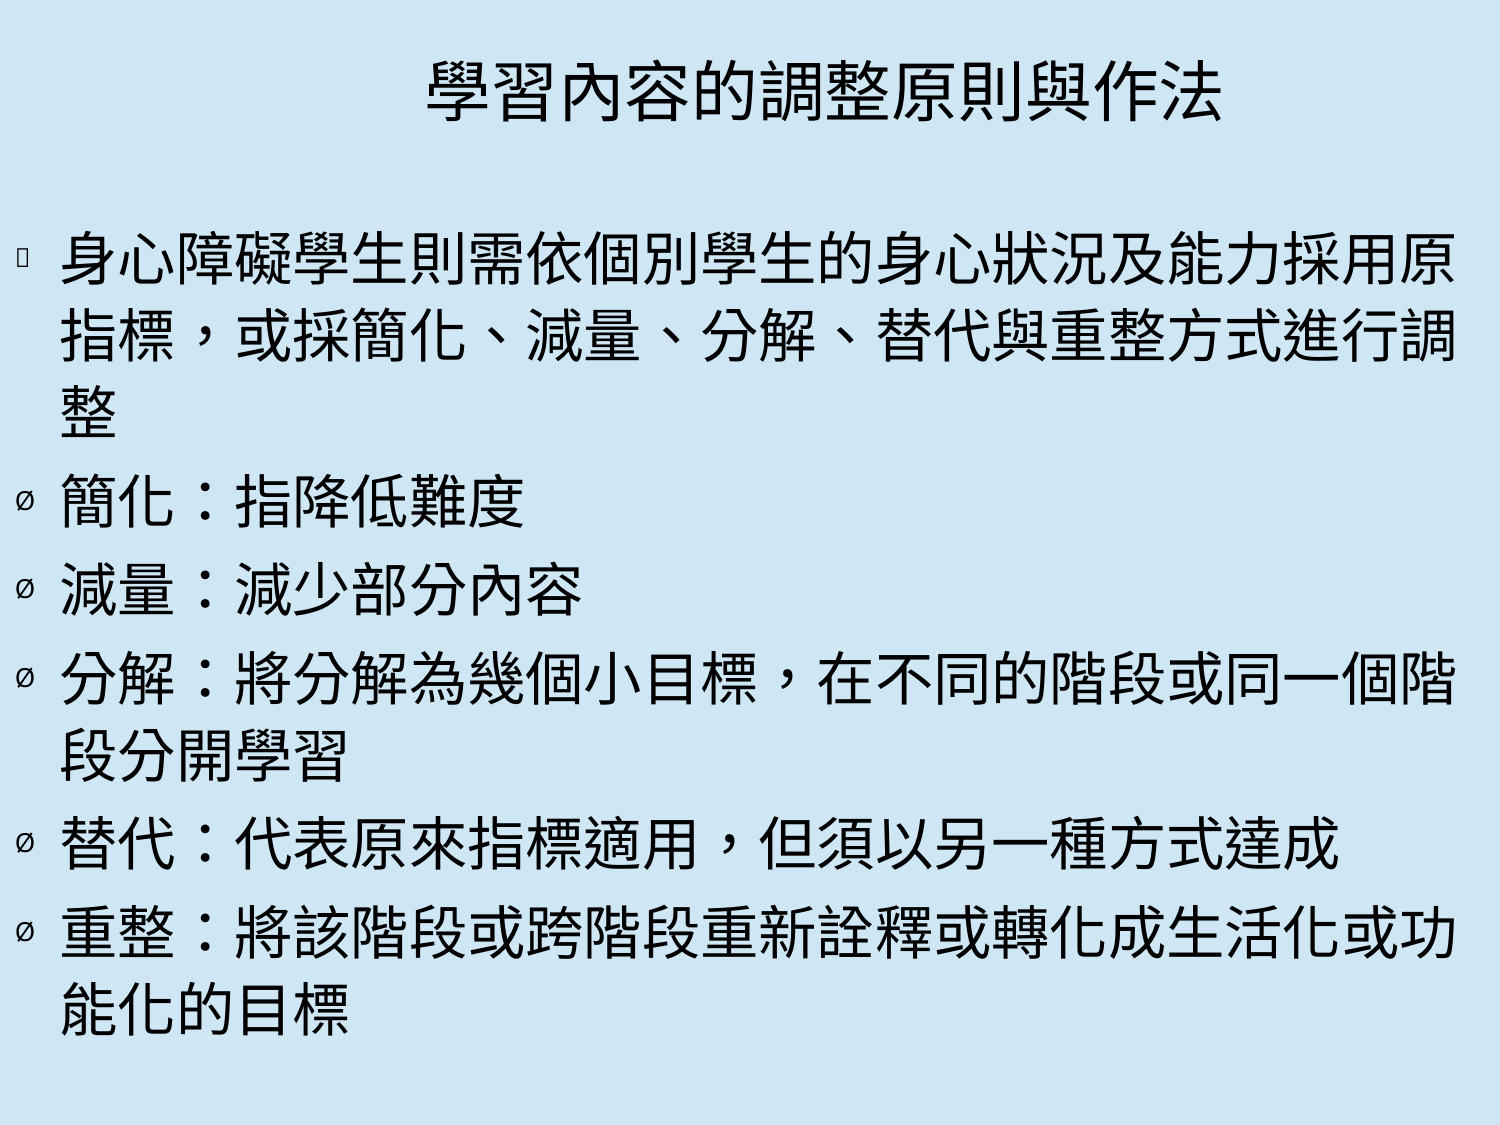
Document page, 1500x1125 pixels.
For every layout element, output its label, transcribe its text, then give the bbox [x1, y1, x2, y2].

title 學習內容的調整原則與作法 [150, 42, 1500, 197]
list 身心障礙學生則需依個別學生的身心狀況及能力採用原指標，或採簡化、減量、分解、替代與重整方式進行調整 簡化：指降低難度 減量：減少部分內容 分解：將分解為幾個小目標，在不同的階段或同一個階段分開學習 替代：代表原來指標適用，但須以另一種方式達成 重整：將該階段或跨階段重新詮釋或轉化成生活化或功能化的目標 [0, 208, 1500, 1125]
